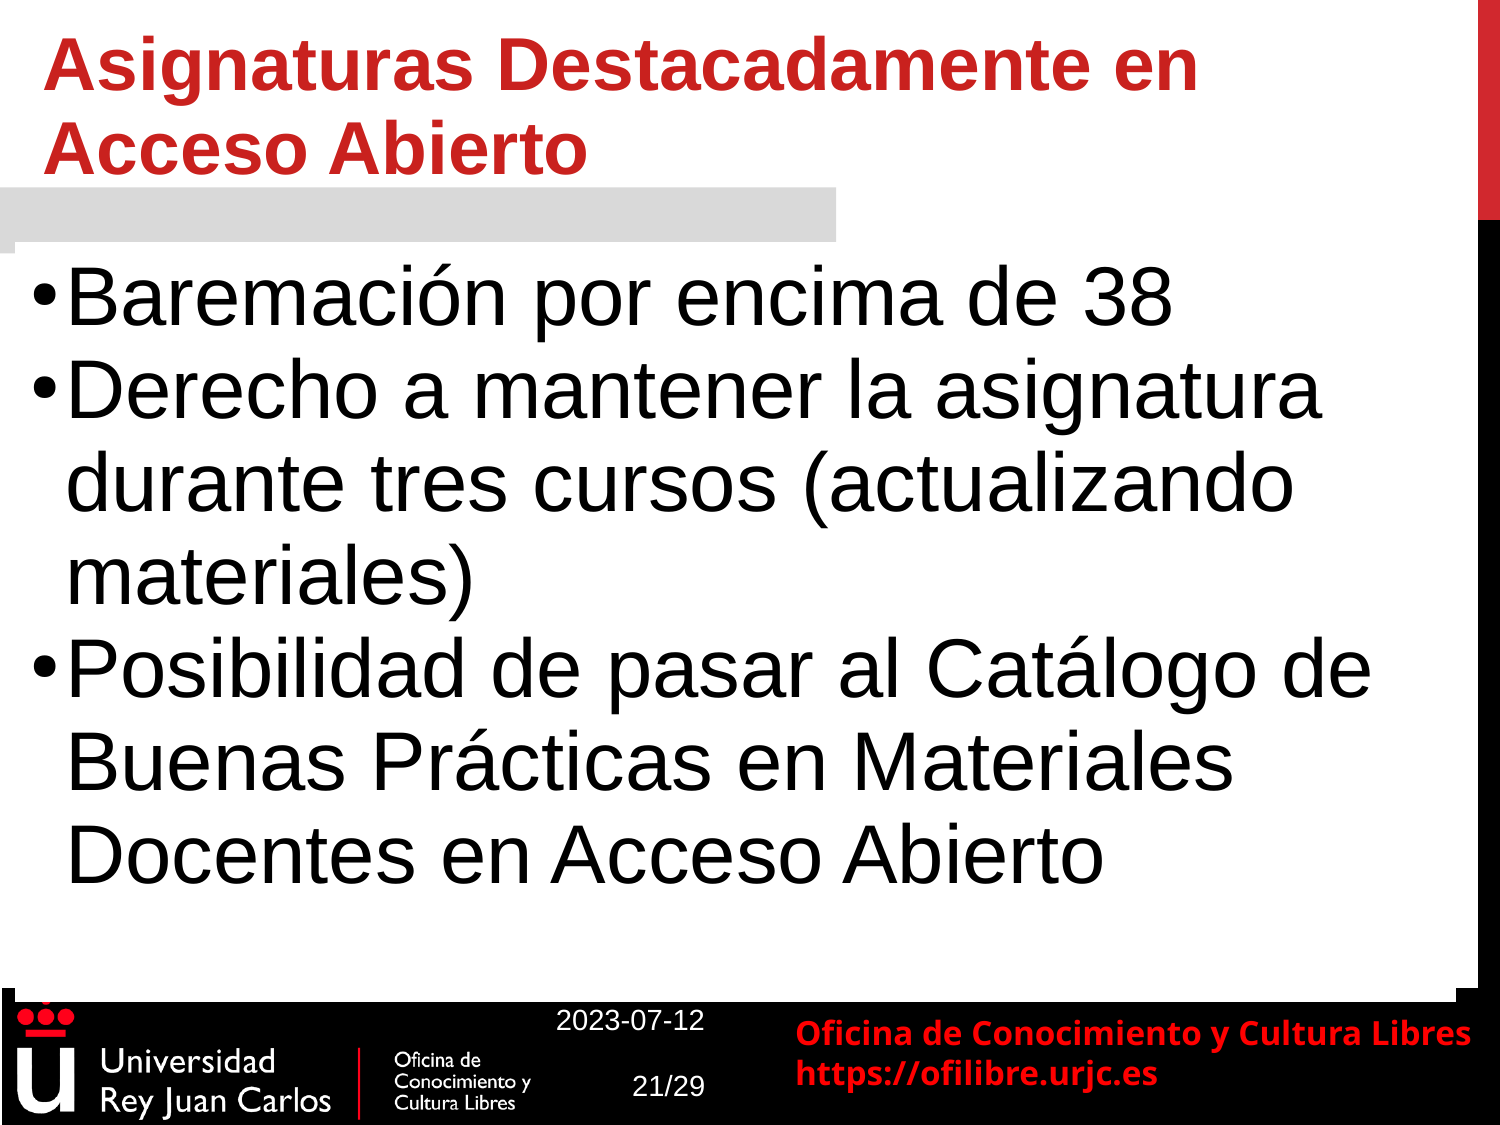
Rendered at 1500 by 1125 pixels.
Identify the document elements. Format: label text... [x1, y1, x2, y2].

text_box Asignaturas Destacadamente en Acceso Abierto [27, 15, 1381, 199]
title [75, 7, 1425, 196]
picture [17, 1002, 531, 1120]
text_box Baremación por encima de 38 Derecho a mantener la asignatura durante tres cursos (actualizando materiales) Posibilidad de pasar al Catálogo de Buenas Prácticas en Materiales Docentes en Acceso Abierto [15, 242, 1456, 1002]
